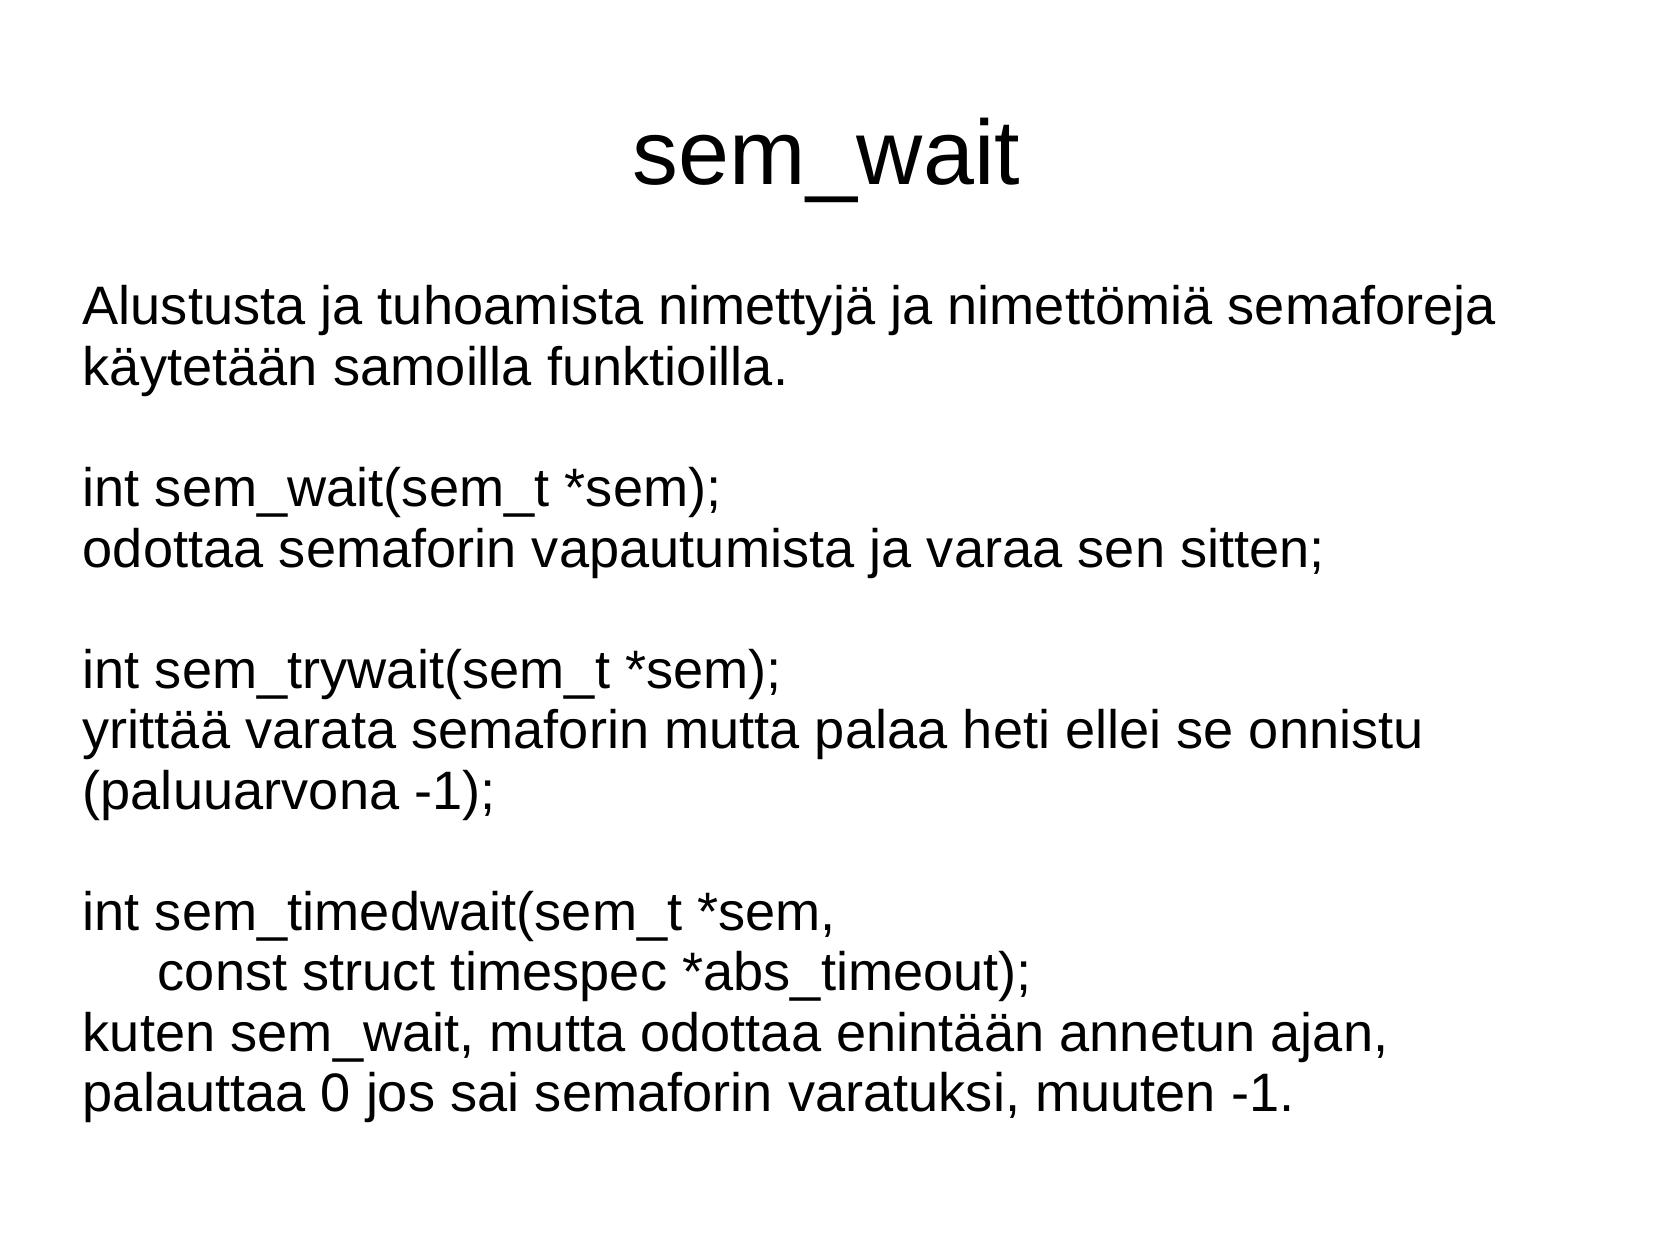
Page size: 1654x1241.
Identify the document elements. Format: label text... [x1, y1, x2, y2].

subtitle Alustusta ja tuhoamista nimettyjä ja nimettömiä semaforeja käytetään samoilla funktioilla. int sem_wait(sem_t *sem); odottaa semaforin vapautumista ja varaa sen sitten; int sem_trywait(sem_t *sem); yrittää varata semaforin mutta palaa heti ellei se onnistu (paluuarvona -1); int sem_timedwait(sem_t *sem, const struct timespec *abs_timeout); kuten sem_wait, mutta odottaa enintään annetun ajan, palauttaa 0 jos sai semaforin varatuksi, muuten -1. [82, 275, 1571, 1124]
title sem_wait [82, 56, 1571, 250]
